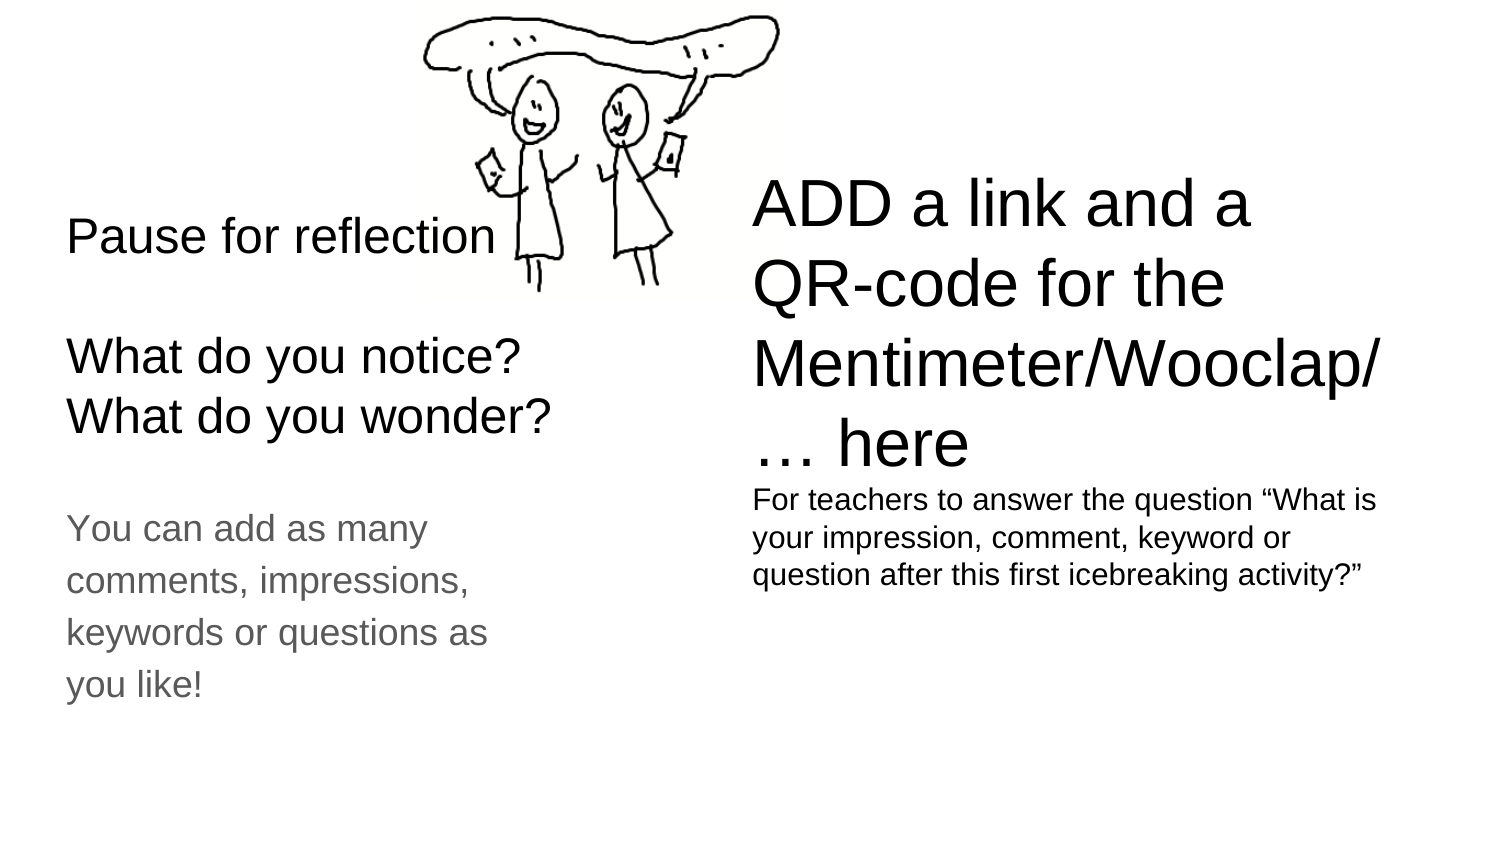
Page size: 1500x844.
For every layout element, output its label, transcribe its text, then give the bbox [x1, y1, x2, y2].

list You can add as many comments, impressions, keywords or questions as you like! [51, 482, 512, 750]
picture [419, 0, 783, 301]
title Pause for reflection What do you notice? What do you wonder? [51, 91, 584, 459]
text_box ADD a link and a QR-code for the Mentimeter/Wooclap/… here For teachers to answer the question “What is your impression, comment, keyword or question after this first icebreaking activity?” [737, 144, 1403, 612]
